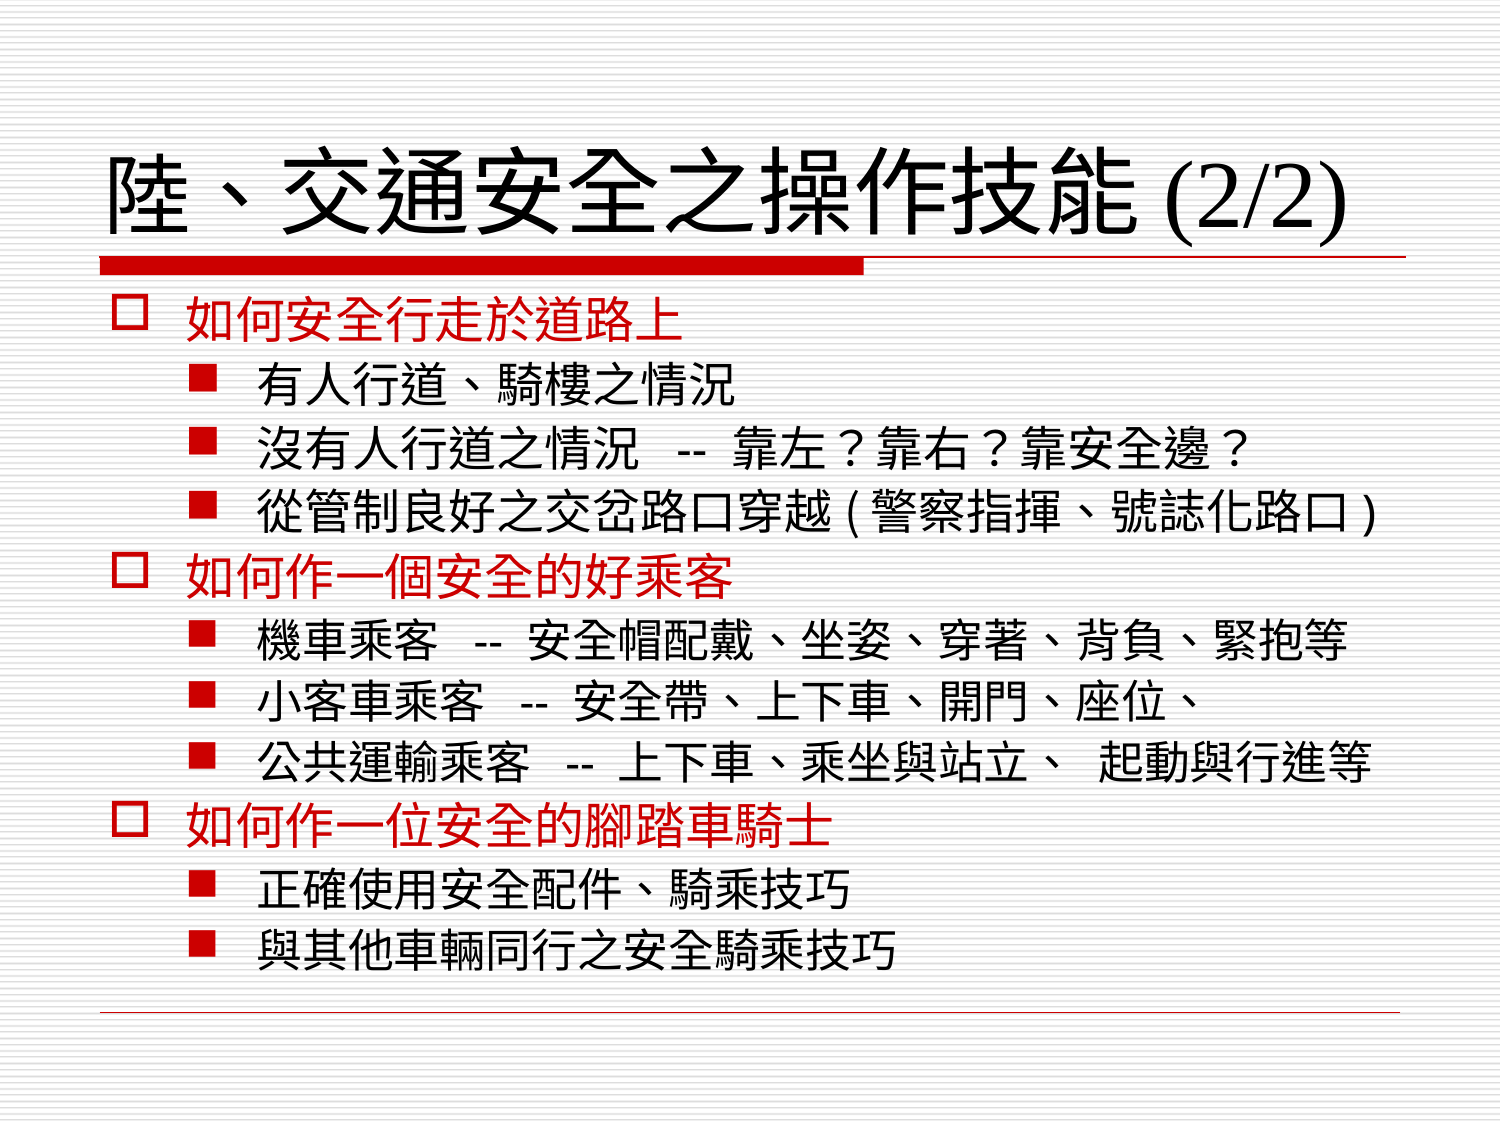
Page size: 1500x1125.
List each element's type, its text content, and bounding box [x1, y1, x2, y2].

picture [0, 0, 1500, 1125]
title 陸、交通安全之操作技能(2/2) [88, 54, 1437, 255]
list 如何安全行走於道路上 有人行道、騎樓之情況 沒有人行道之情況 -- 靠左？靠右？靠安全邊？ 從管制良好之交岔路口穿越(警察指揮、號誌化路口) 如何作一個安全的好乘客 機車乘客 -- 安全帽配戴、坐姿、穿著、背負、緊抱等 小客車乘客 -- 安全帶、上下車、開門、座位、 公共運輸乘客 -- 上下車、乘坐與站立、 起動與行進等 如何作一位安全的腳踏車騎士 正確使用安全配件、騎乘技巧 與其他車輛同行之安全騎乘技巧 [92, 287, 1406, 988]
